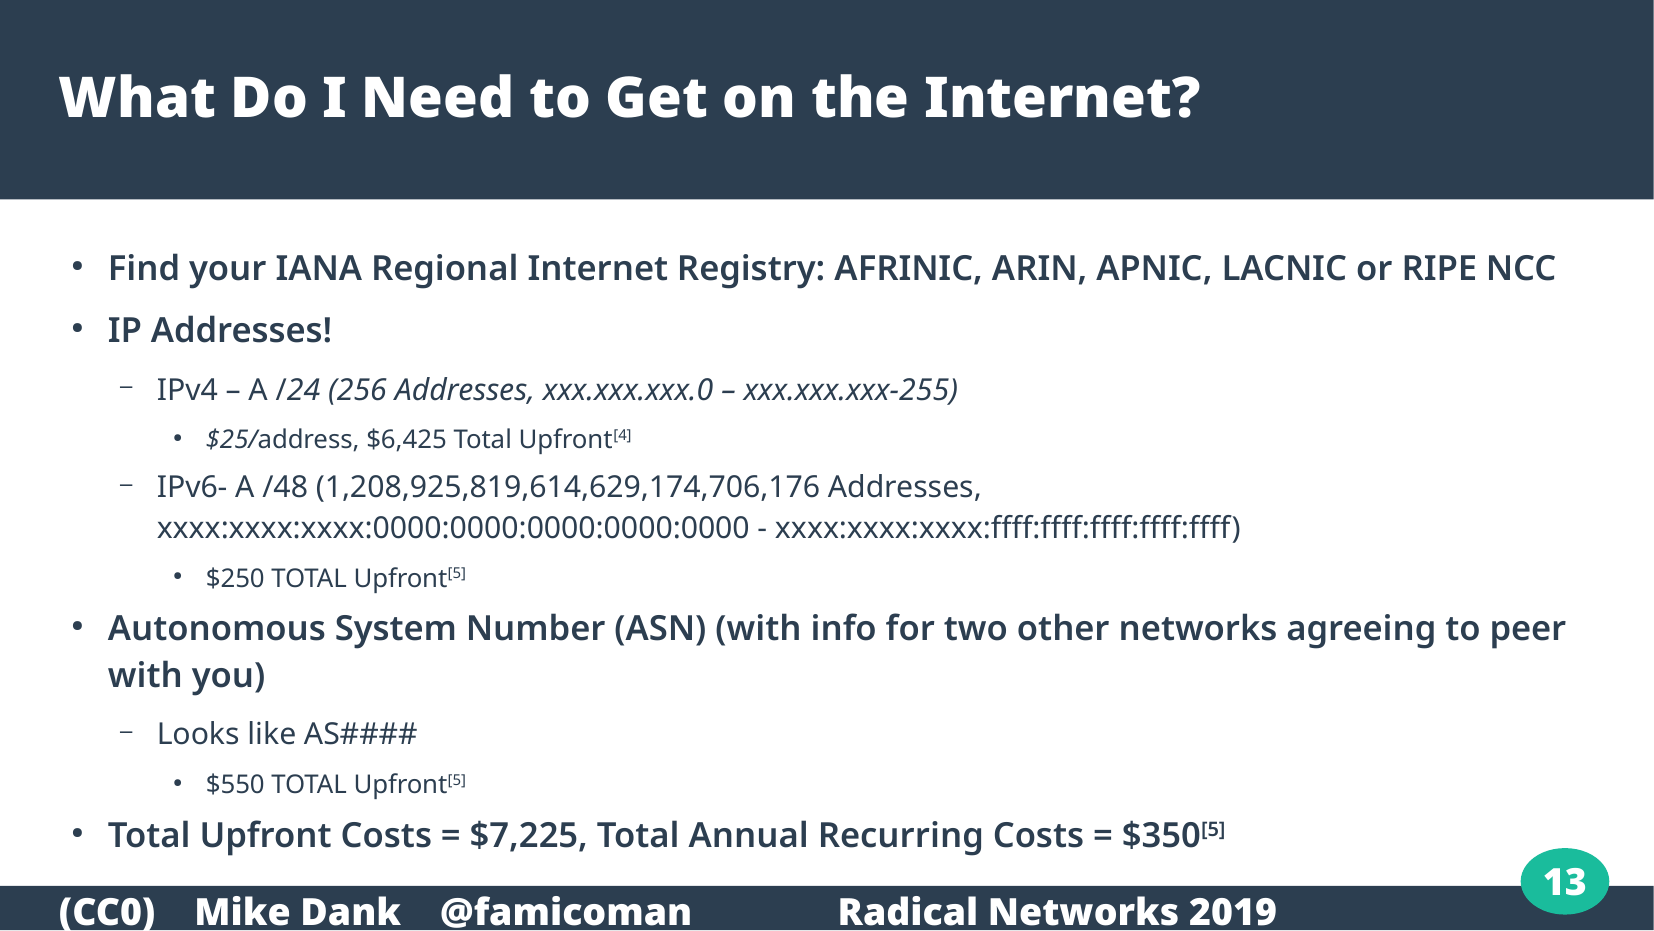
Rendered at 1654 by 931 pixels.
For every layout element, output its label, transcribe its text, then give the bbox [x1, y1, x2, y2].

list Find your IANA Regional Internet Registry: AFRINIC, ARIN, APNIC, LACNIC or RIPE NCC IP Addresses! IPv4 – A /24 (256 Addresses, xxx.xxx.xxx.0 – xxx.xxx.xxx-255) $25/address, $6,425 Total Upfront[4] IPv6- A /48 (1,208,925,819,614,629,174,706,176 Addresses, xxxx:xxxx:xxxx:0000:0000:0000:0000:0000 - xxxx:xxxx:xxxx:ffff:ffff:ffff:ffff:ffff) $250 TOTAL Upfront[5] Autonomous System Number (ASN) (with info for two other networks agreeing to peer with you) Looks like AS#### $550 TOTAL Upfront[5] Total Upfront Costs = $7,225, Total Annual Recurring Costs = $350[5] [59, 243, 1595, 864]
title What Do I Need to Get on the Internet? [59, 37, 1595, 155]
